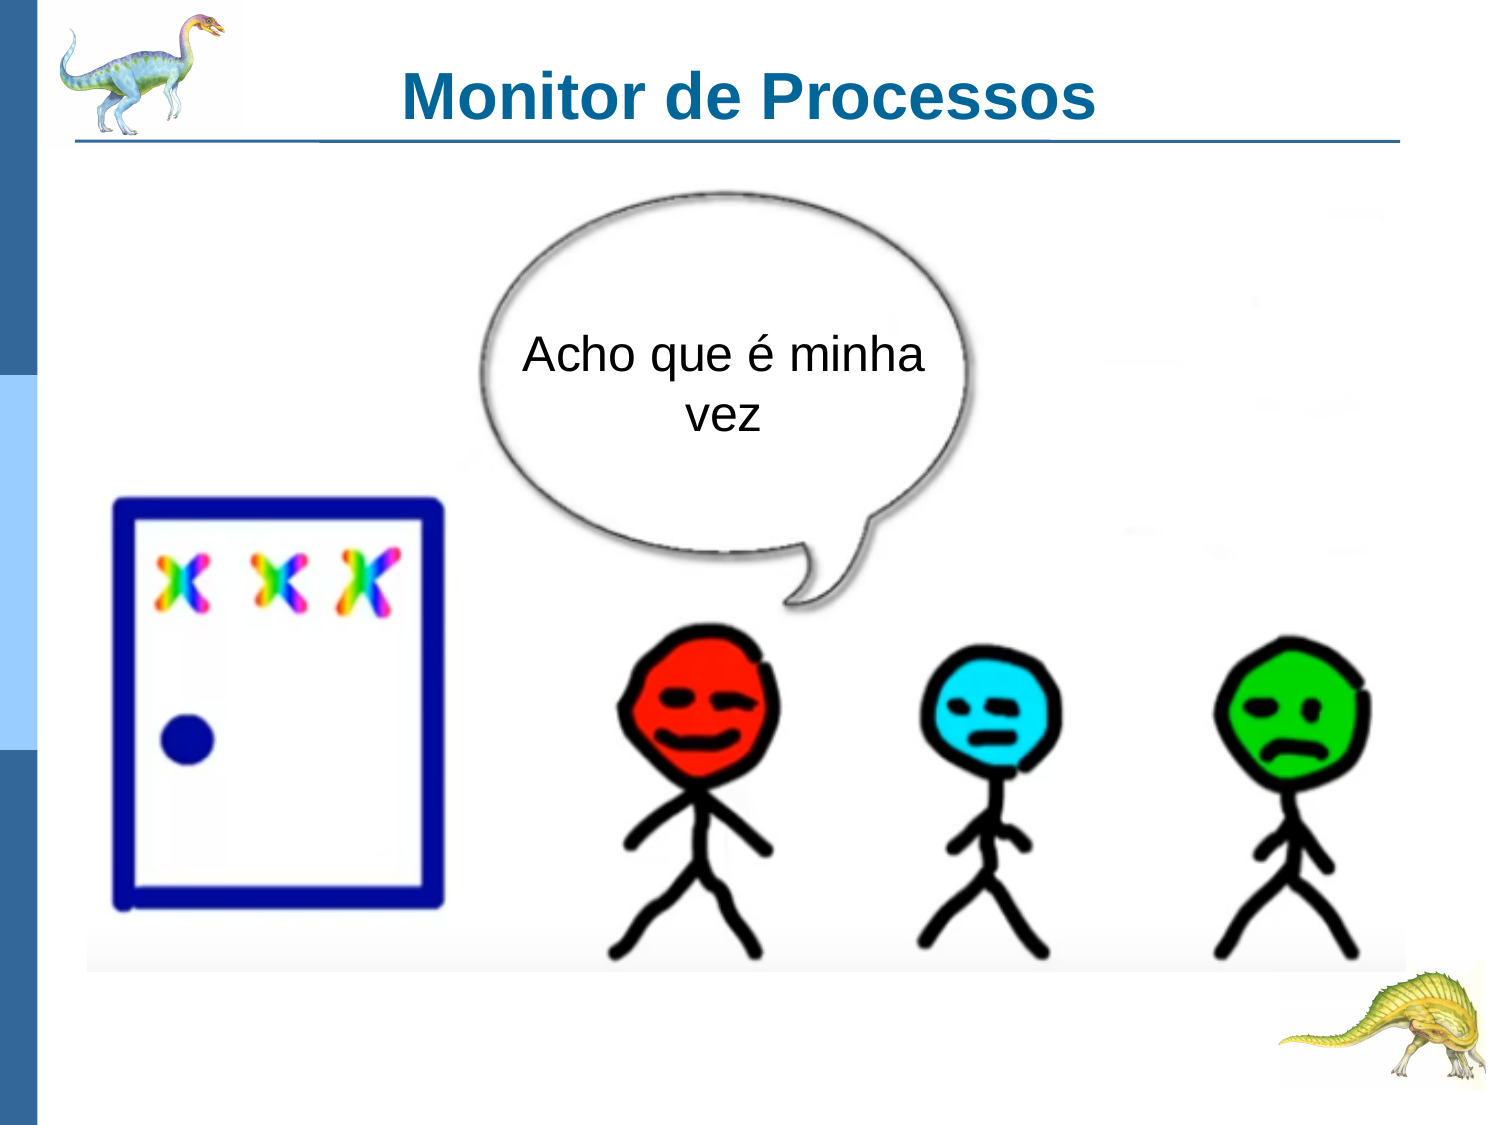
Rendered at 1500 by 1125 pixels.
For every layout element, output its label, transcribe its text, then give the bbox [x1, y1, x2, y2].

text_box Monitor de Processos [75, 45, 1426, 141]
text_box Acho que é minha vez [507, 313, 941, 449]
picture [46, 0, 243, 149]
picture [87, 183, 1486, 1090]
